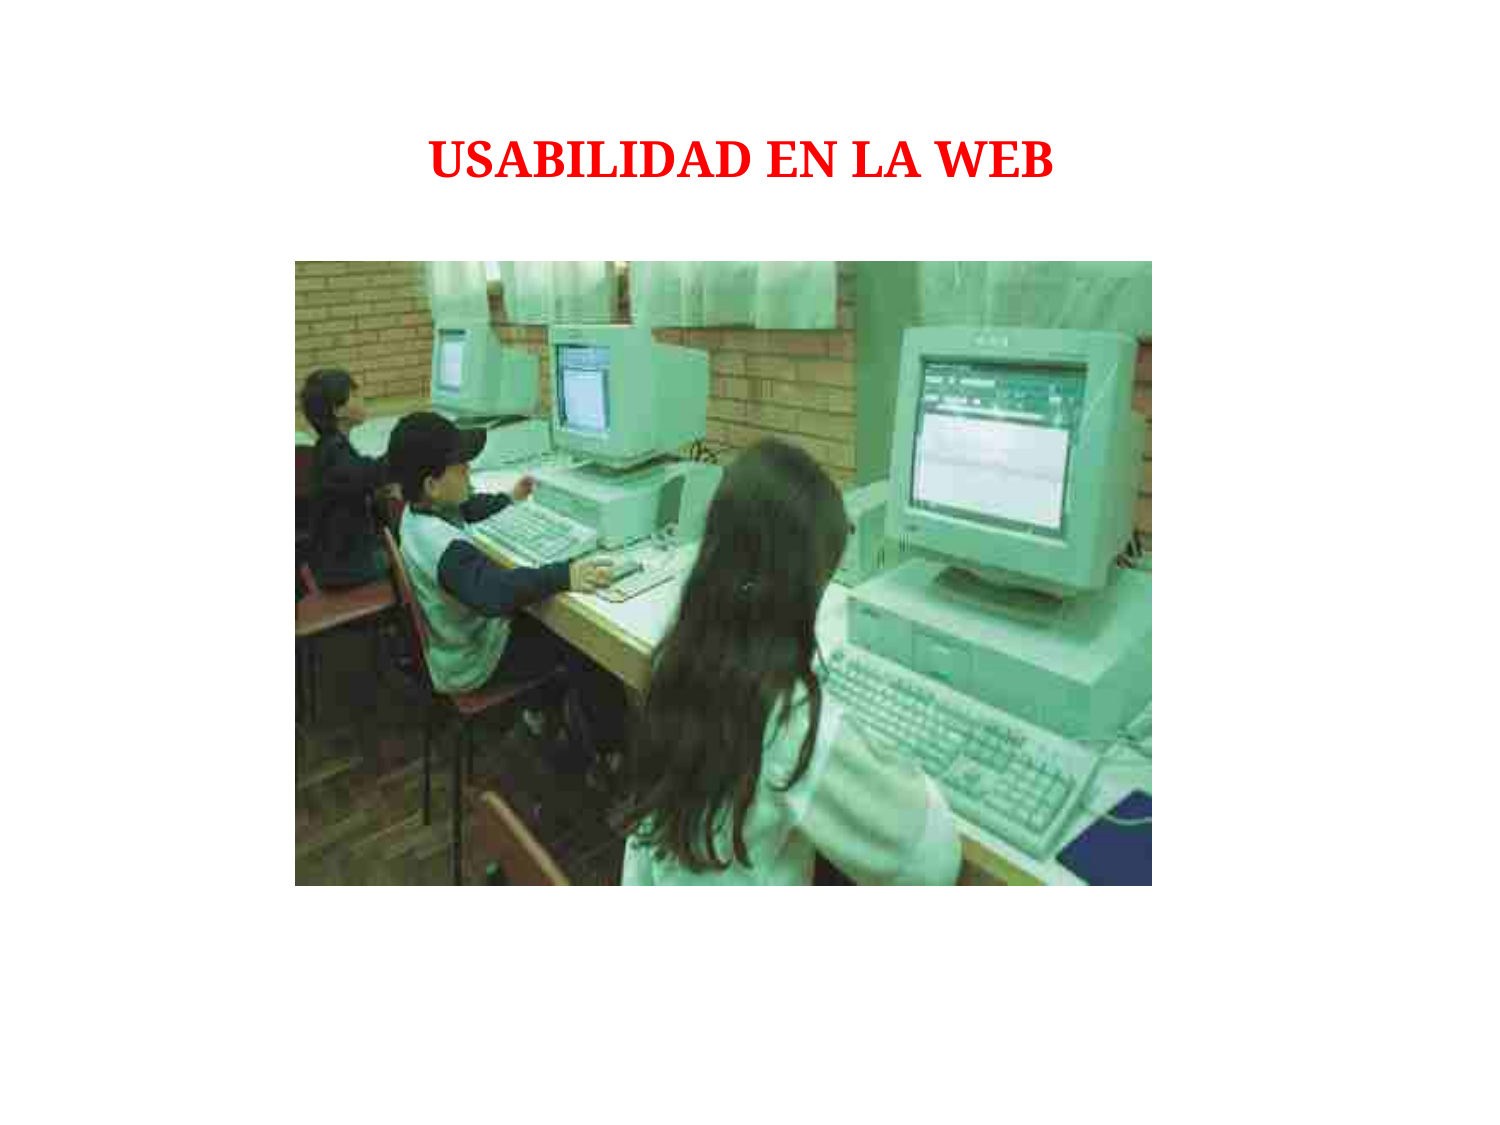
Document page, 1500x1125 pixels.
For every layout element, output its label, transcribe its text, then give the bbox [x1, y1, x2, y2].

title USABILIDAD EN LA WEB [413, 116, 1123, 207]
picture [295, 261, 1152, 886]
